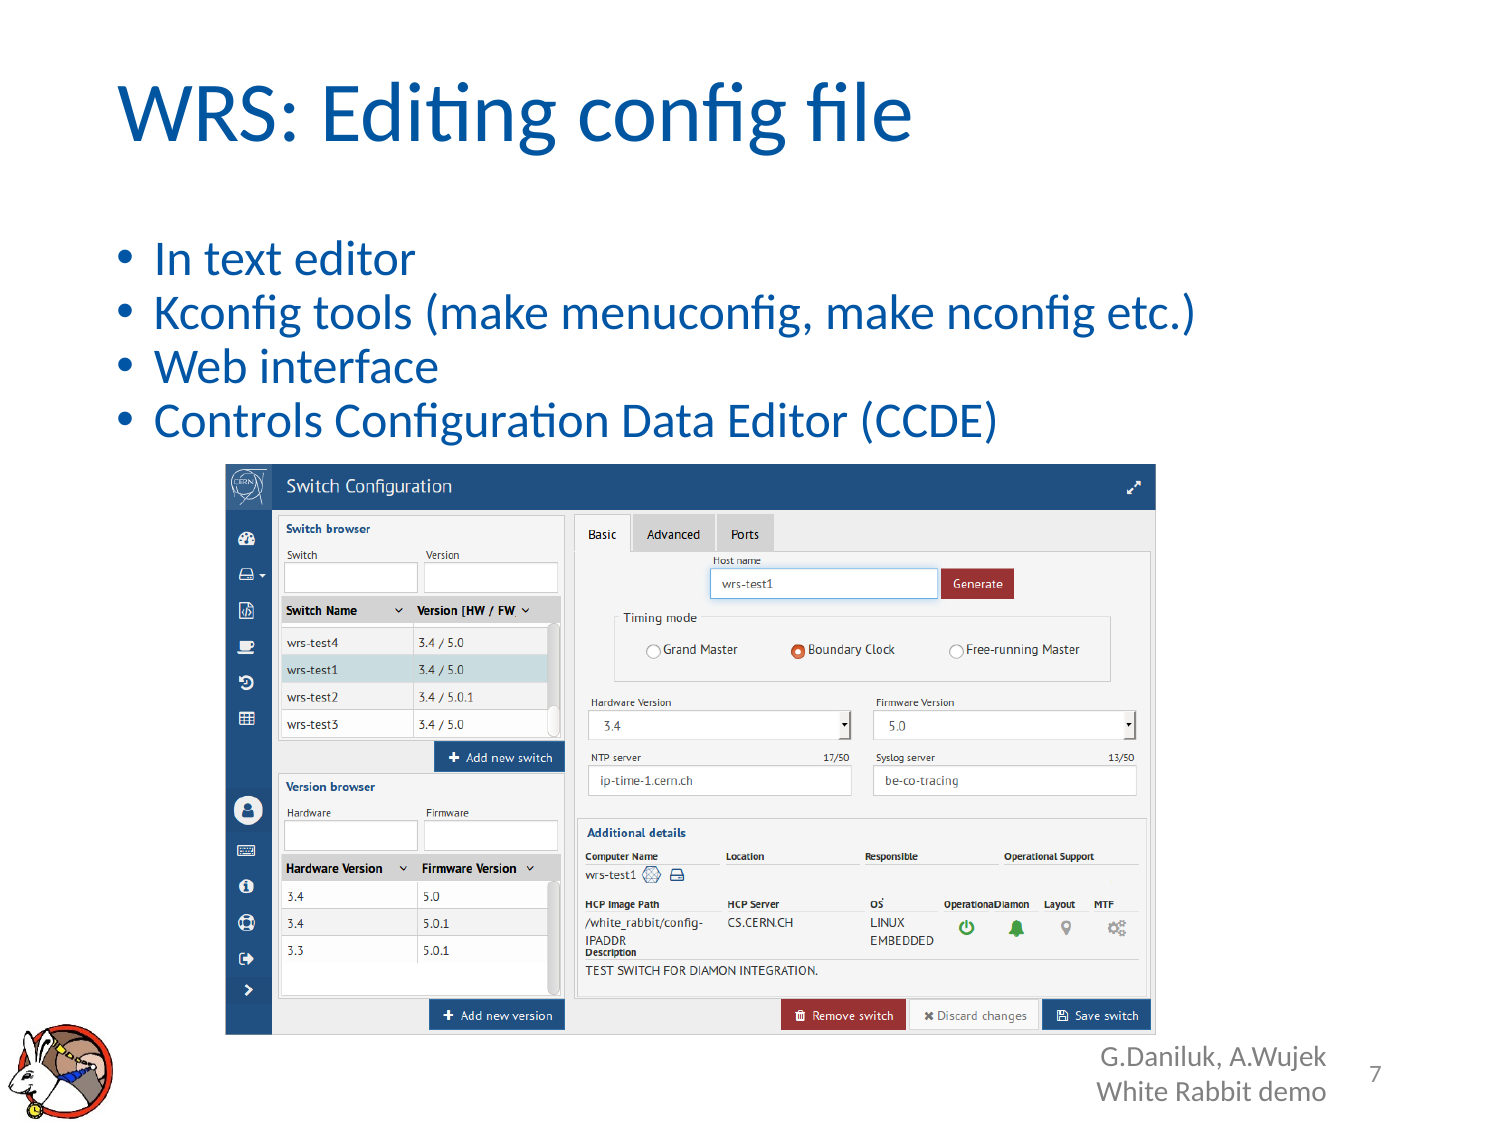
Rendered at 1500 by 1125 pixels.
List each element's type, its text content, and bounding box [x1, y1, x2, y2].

picture [7, 1024, 113, 1121]
text_box In text editor Kconfig tools (make menuconfig, make nconfig etc.) Web interface Controls Configuration Data Editor (CCDE) [101, 224, 1396, 721]
text_box WRS: Editing config file [103, 59, 1397, 169]
picture [225, 464, 1156, 1036]
